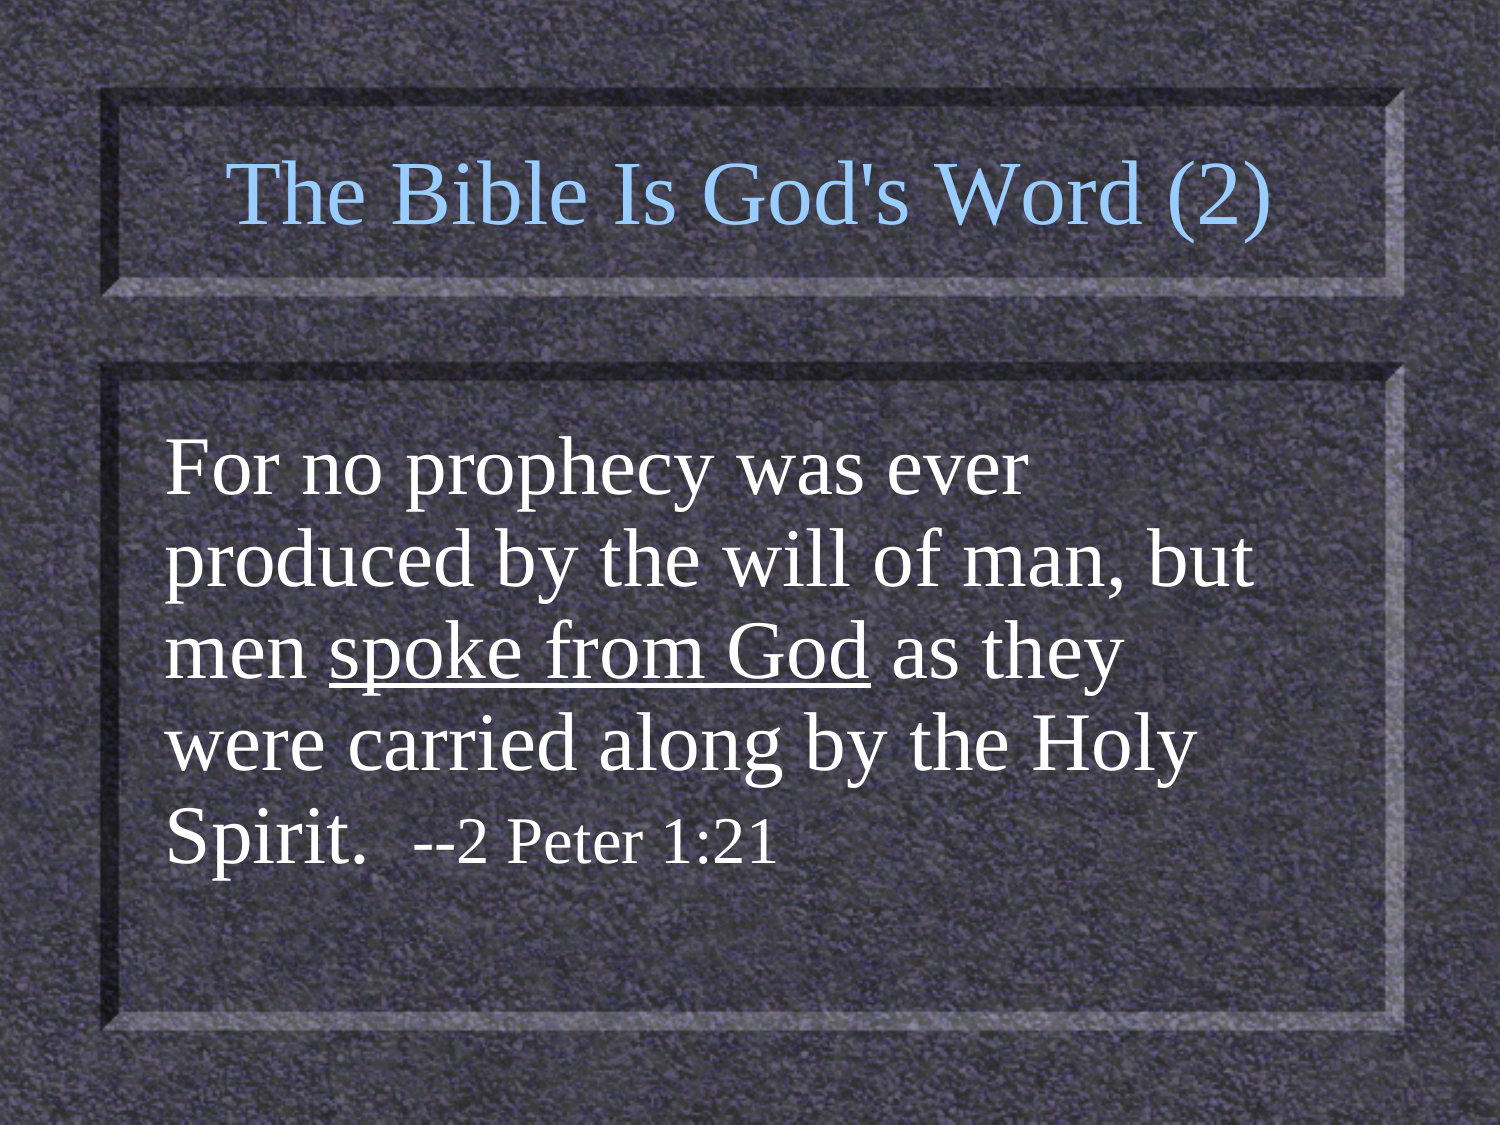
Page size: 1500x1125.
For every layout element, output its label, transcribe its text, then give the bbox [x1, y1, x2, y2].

picture [0, 0, 1500, 1125]
text_box For no prophecy was ever produced by the will of man, but men spoke from God as they were carried along by the Holy Spirit. --2 Peter 1:21 [150, 412, 1313, 889]
title The Bible Is God's Word (2) [150, 76, 1351, 312]
